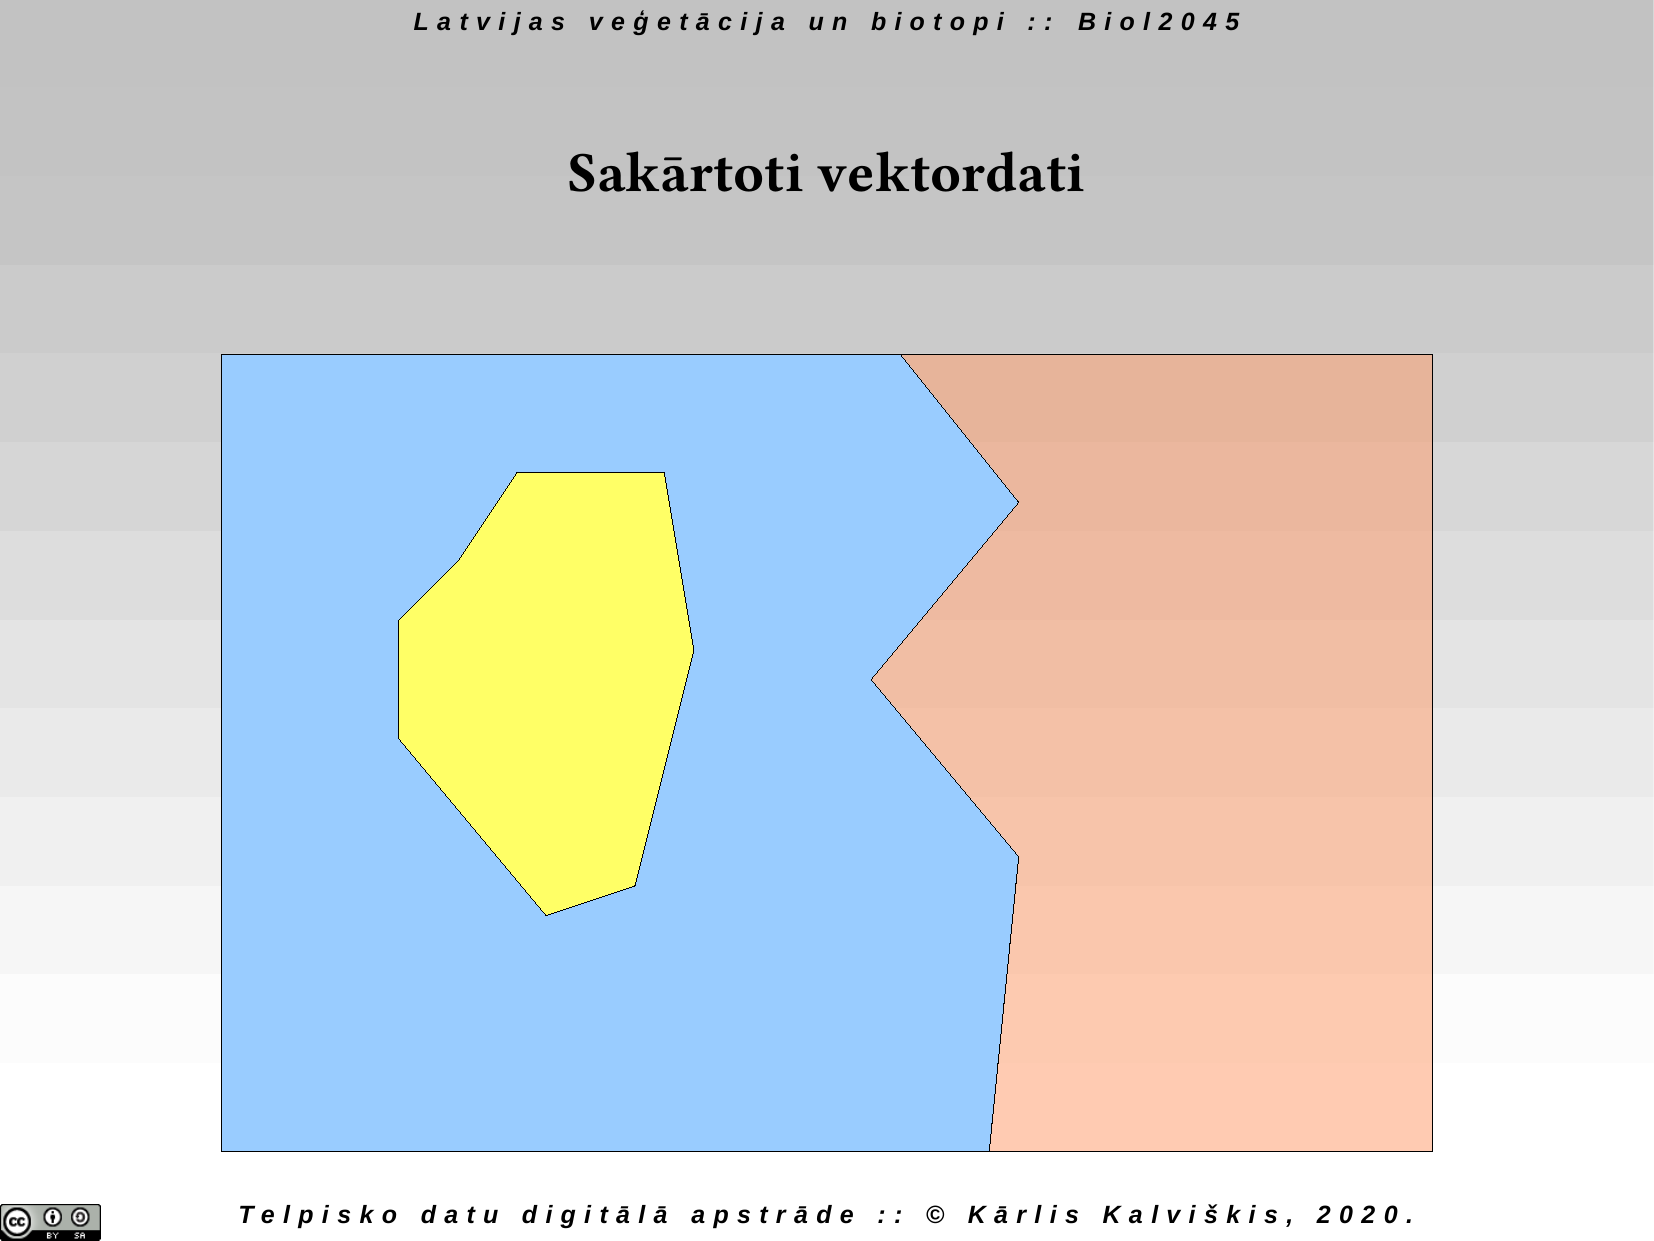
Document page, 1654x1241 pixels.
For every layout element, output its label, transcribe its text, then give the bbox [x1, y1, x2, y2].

title Sakārtoti vektordati [29, 49, 1625, 296]
text_box [221, 354, 1433, 1152]
picture [0, 0, 1654, 1241]
